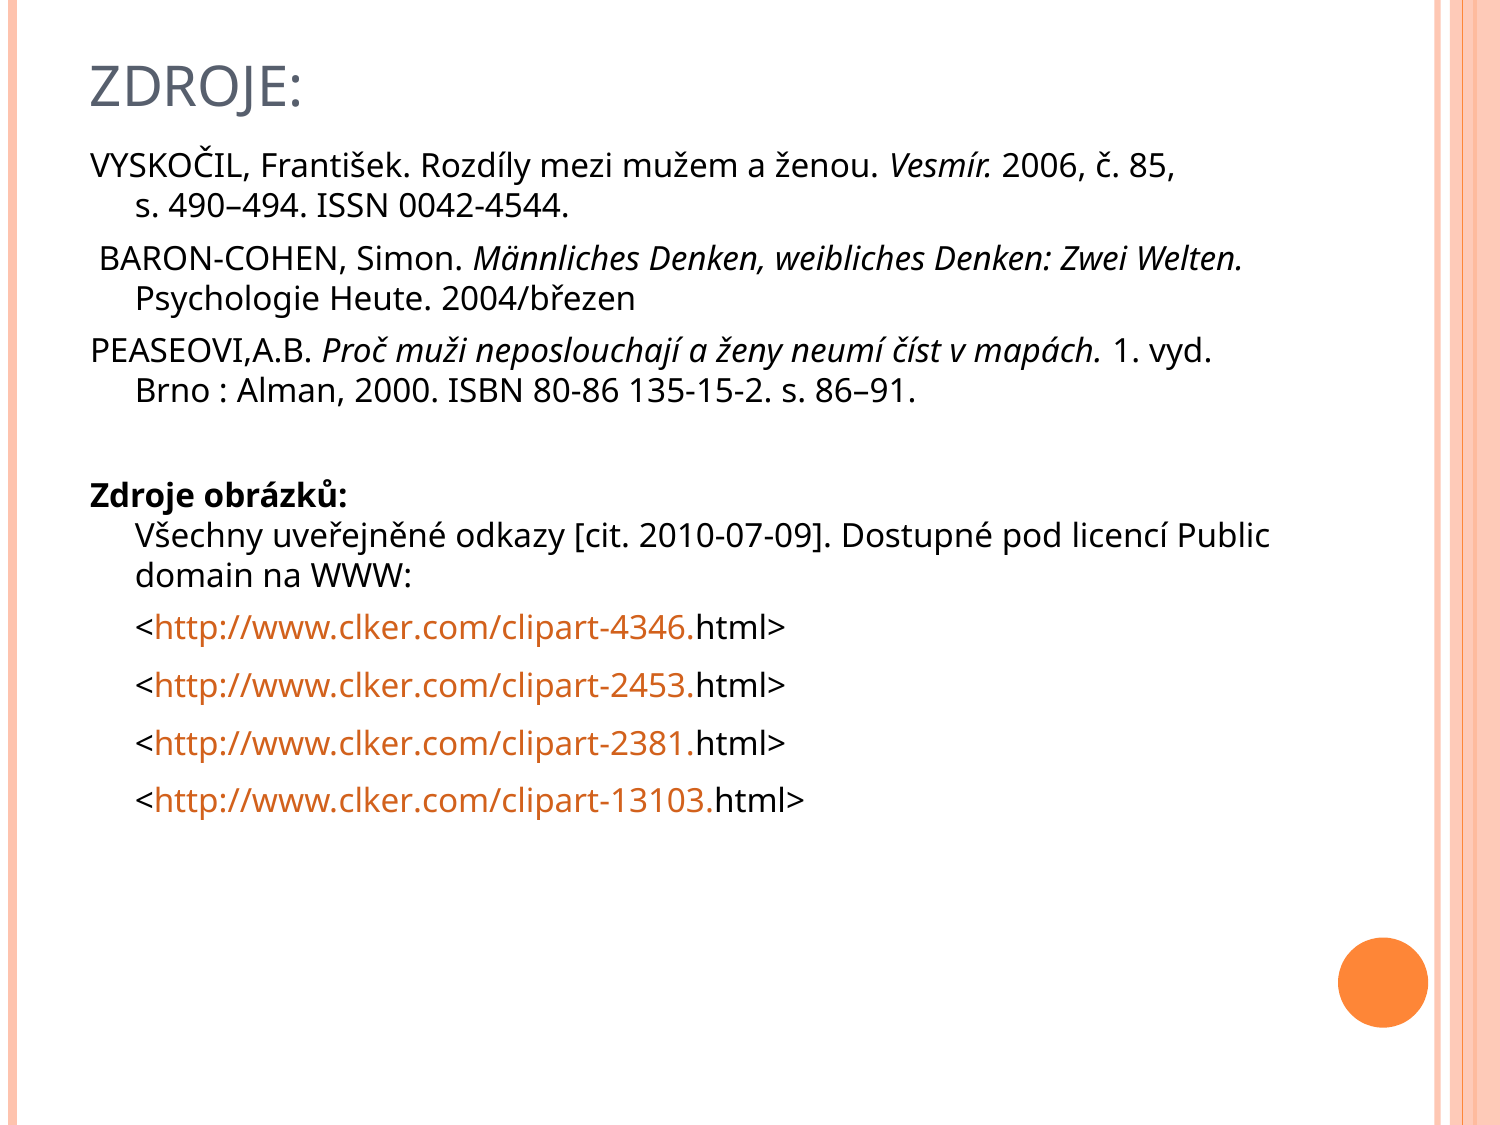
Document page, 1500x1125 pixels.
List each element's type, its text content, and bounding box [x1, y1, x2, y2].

list VYSKOČIL, František. Rozdíly mezi mužem a ženou. Vesmír. 2006, č. 85, s. 490–494. ISSN 0042-4544. BARON-COHEN, Simon. Männliches Denken, weibliches Denken: Zwei Welten. Psychologie Heute. 2004/březen PEASEOVI,A.B. Proč muži neposlouchají a ženy neumí číst v mapách. 1. vyd. Brno : Alman, 2000. ISBN 80-86 135-15-2. s. 86–91. Zdroje obrázků: Všechny uveřejněné odkazy [cit. 2010-07-09]. Dostupné pod licencí Public domain na WWW: <http://www.clker.com/clipart-4346.html> <http://www.clker.com/clipart-2453.html> <http://www.clker.com/clipart-2381.html> <http://www.clker.com/clipart-13103.html> [74, 137, 1300, 1125]
title ZDROJE: [74, 42, 1300, 126]
